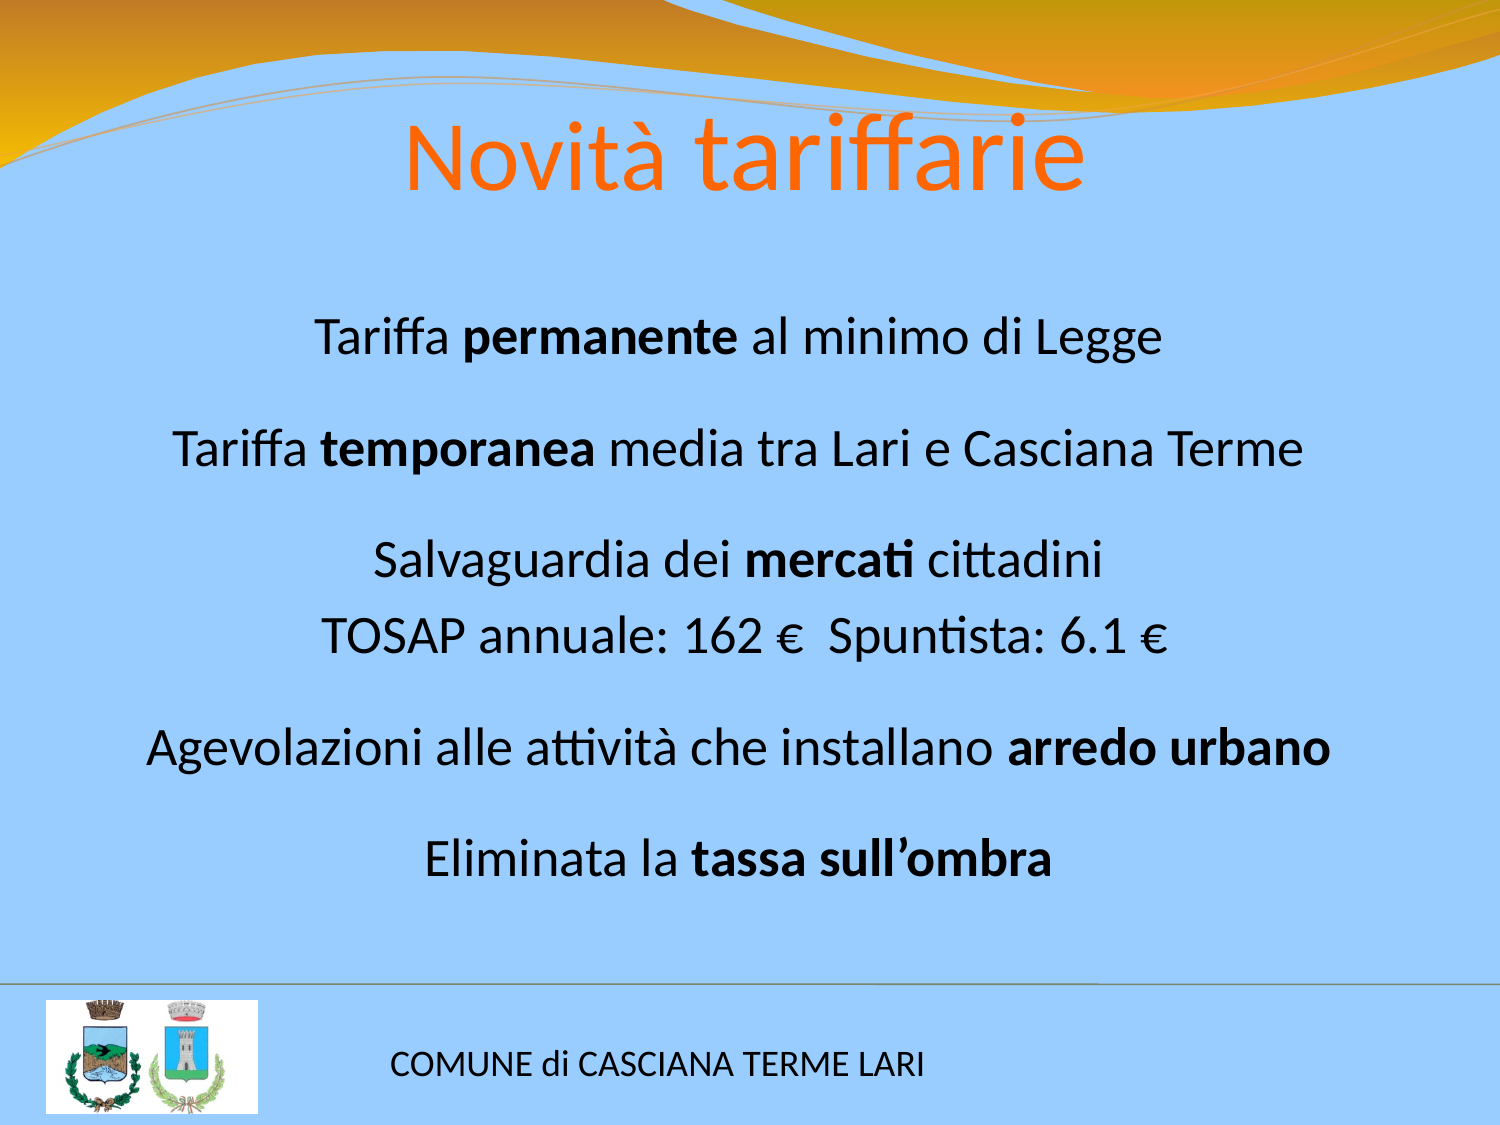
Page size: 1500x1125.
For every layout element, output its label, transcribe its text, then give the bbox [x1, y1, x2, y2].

text_box COMUNE di CASCIANA TERME LARI [374, 1031, 1500, 1092]
picture [46, 1000, 258, 1114]
list Tariffa permanente al minimo di Legge Tariffa temporanea media tra Lari e Casciana Terme Salvaguardia dei mercati cittadini TOSAP annuale: 162 € Spuntista: 6.1 € Agevolazioni alle attività che installano arredo urbano Eliminata la tassa sull’ombra [70, 258, 1421, 938]
title Novità tariffarie [70, 70, 1421, 258]
